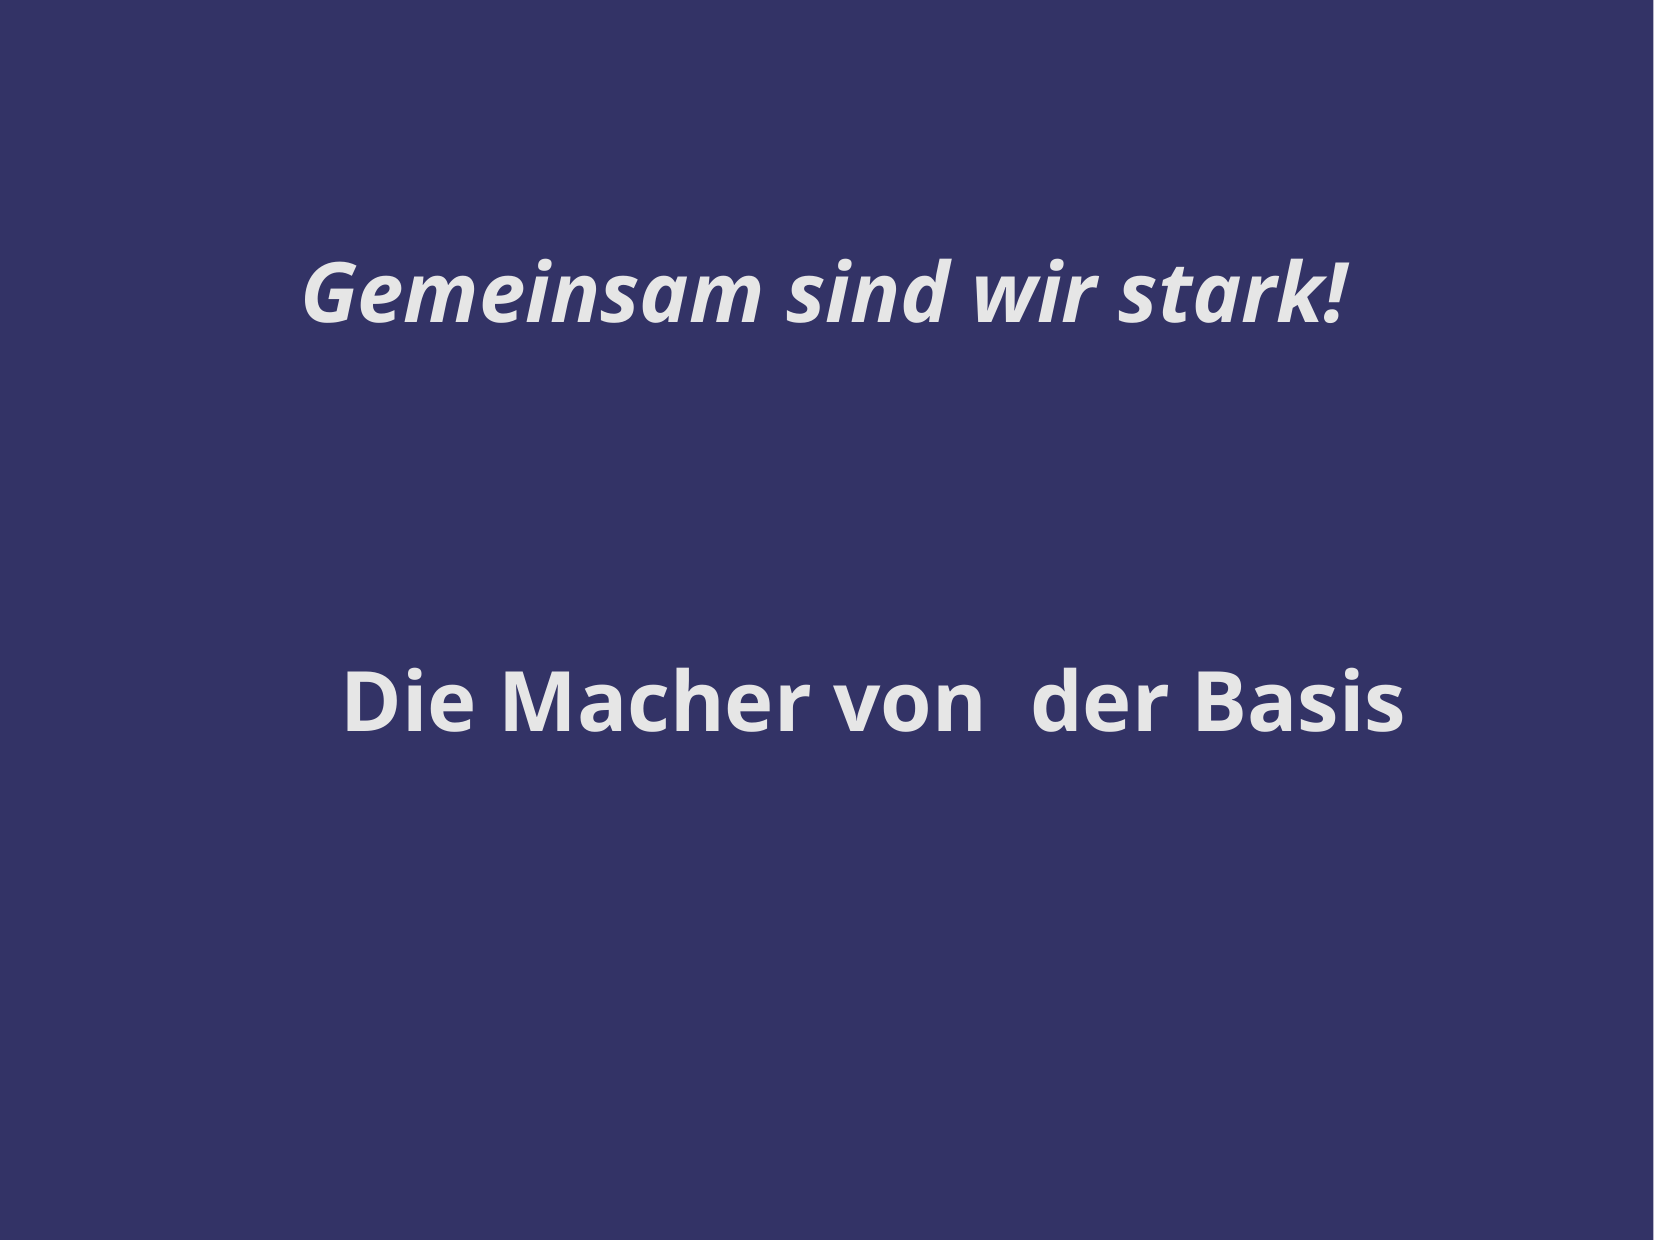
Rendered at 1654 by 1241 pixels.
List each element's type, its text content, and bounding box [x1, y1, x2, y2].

title Gemeinsam sind wir stark! [118, 226, 1531, 808]
subtitle Die Macher von der Basis [178, 364, 1570, 1147]
